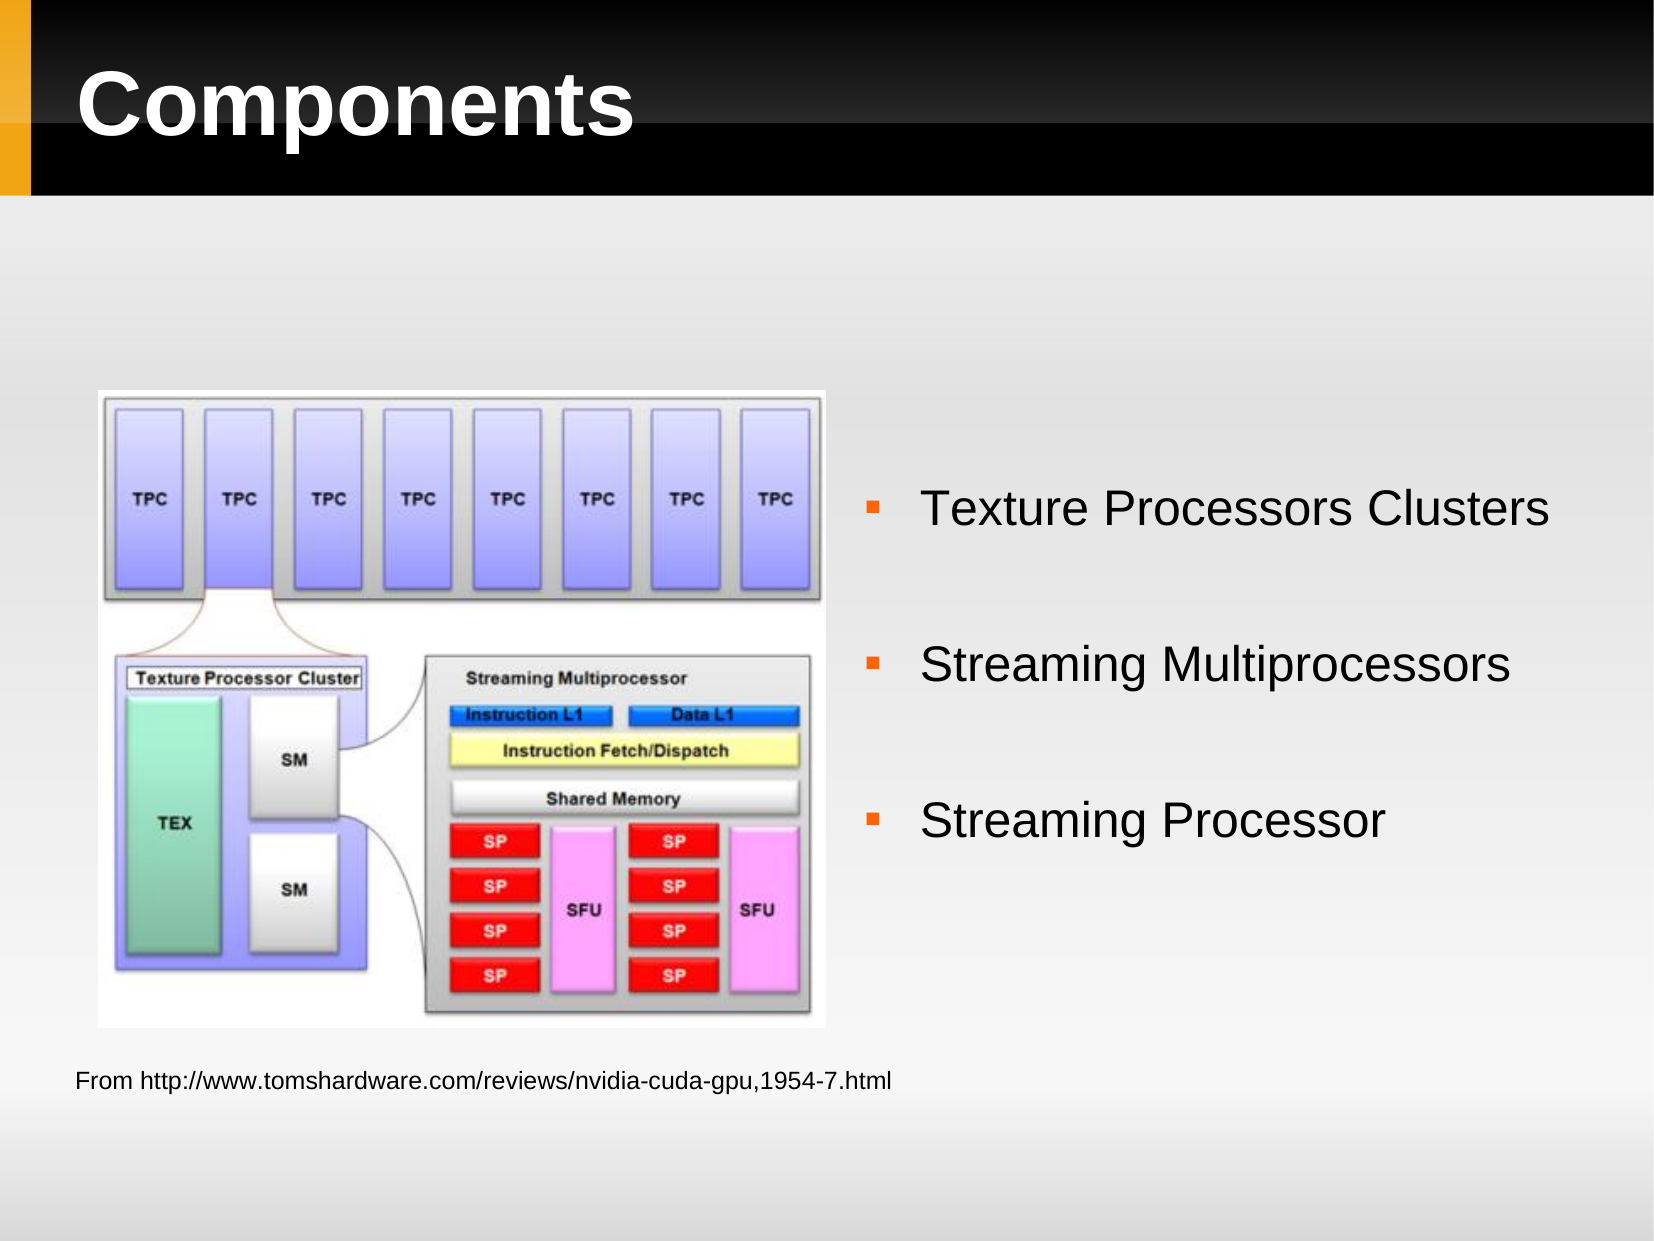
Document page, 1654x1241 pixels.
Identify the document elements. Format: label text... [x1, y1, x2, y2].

title Components [76, 7, 1565, 200]
list Texture Processors Clusters Streaming Multiprocessors Streaming Processor [848, 402, 1576, 1013]
list From http://www.tomshardware.com/reviews/nvidia-cuda-gpu,1954-7.html [75, 1066, 1576, 1163]
picture [0, 0, 1654, 1241]
